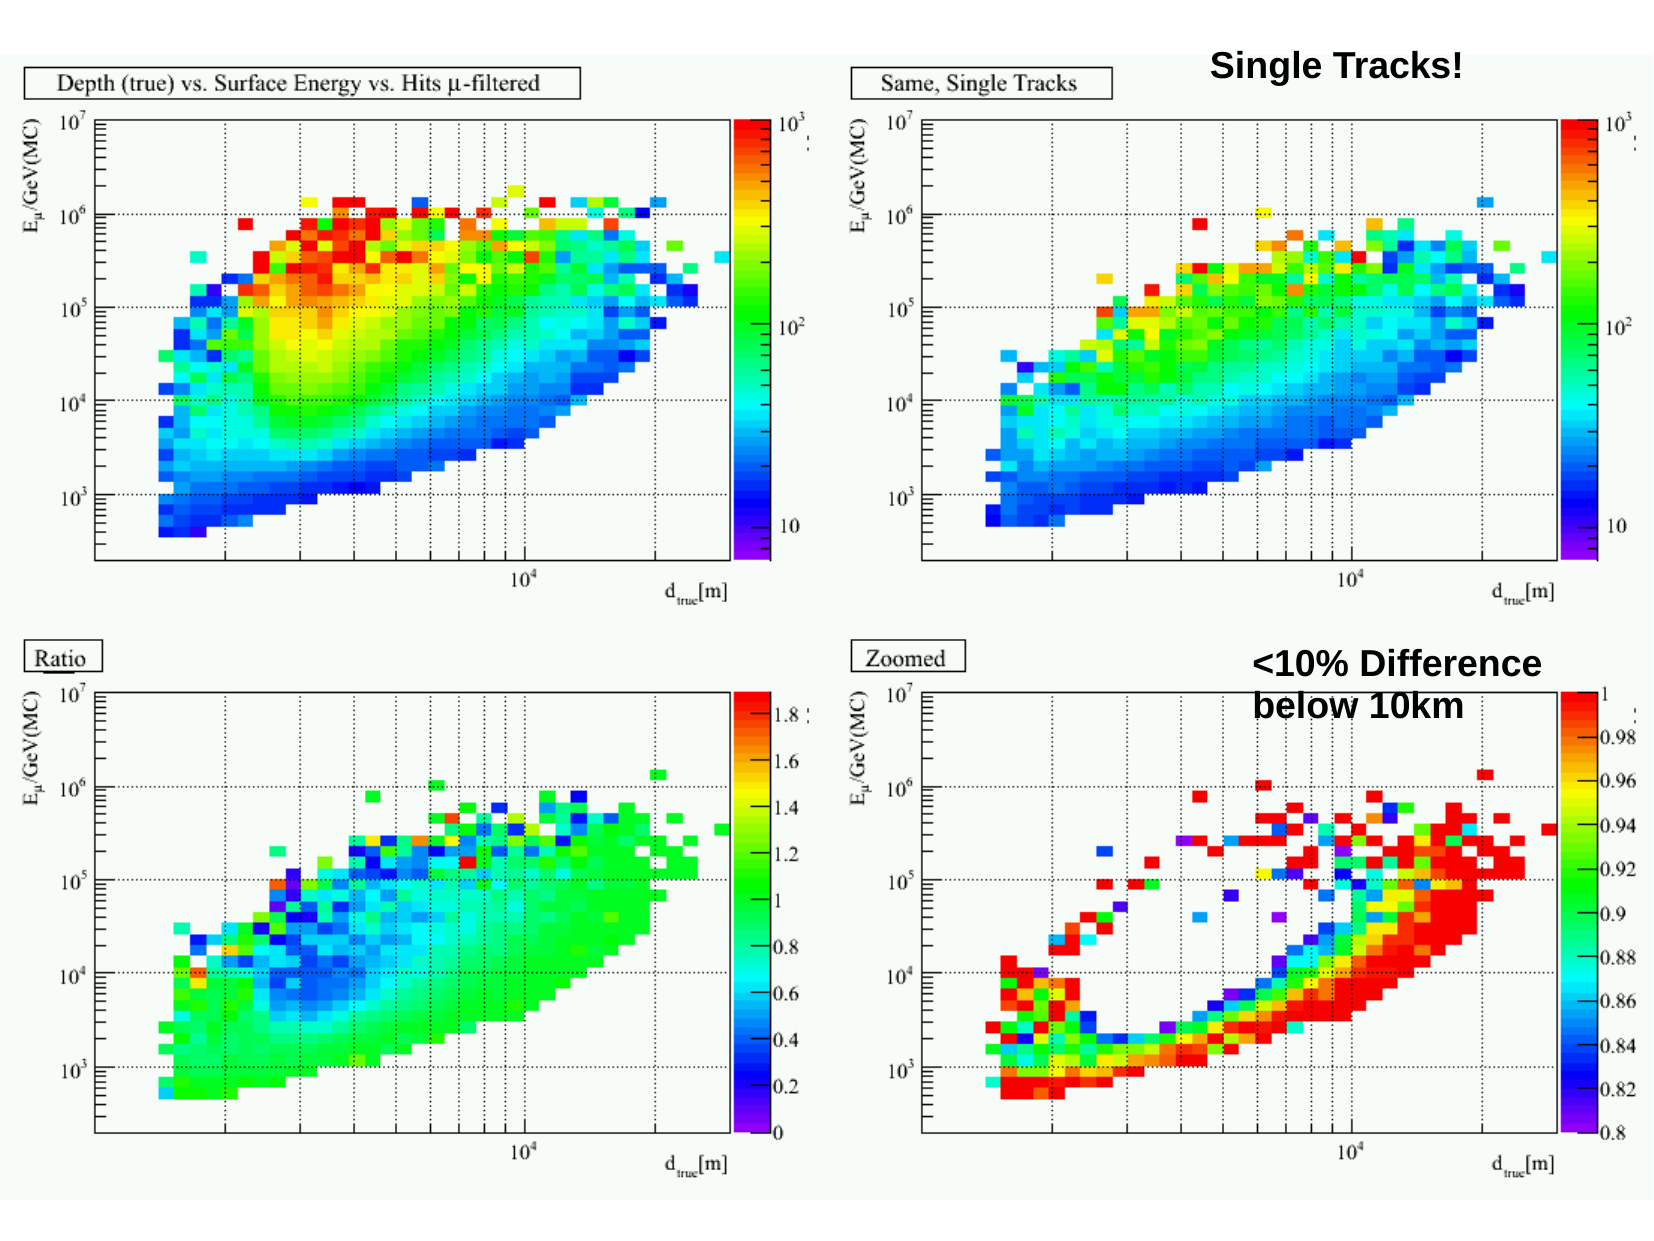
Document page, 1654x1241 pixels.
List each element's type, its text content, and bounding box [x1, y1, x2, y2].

text_box Single Tracks! [1195, 37, 1479, 110]
picture [0, 55, 1654, 1201]
text_box <10% Difference below 10km [1237, 635, 1558, 764]
